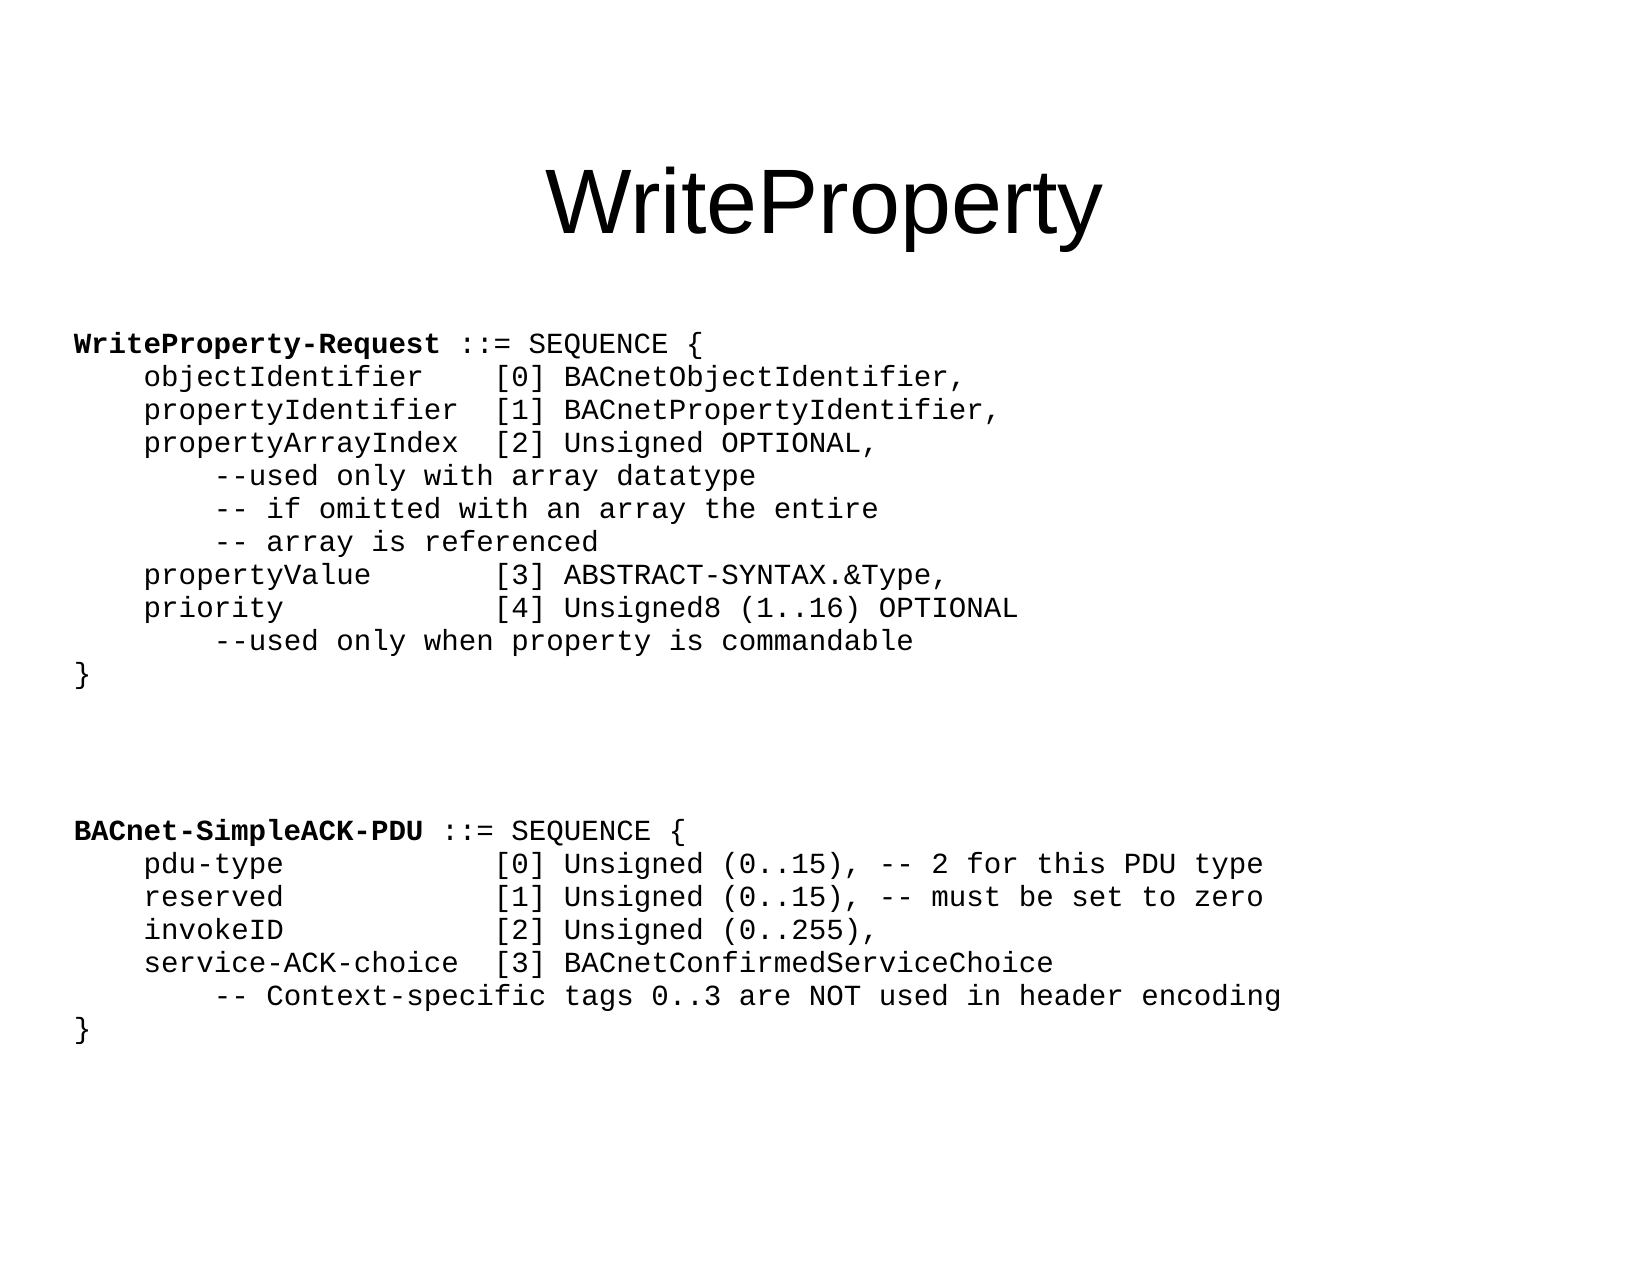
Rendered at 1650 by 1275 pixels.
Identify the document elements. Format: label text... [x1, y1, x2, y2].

title WriteProperty [135, 112, 1515, 291]
text_box WriteProperty-Request ::= SEQUENCE { objectIdentifier [0] BACnetObjectIdentifier, propertyIdentifier [1] BACnetPropertyIdentifier, propertyArrayIndex [2] Unsigned OPTIONAL, --used only with array datatype -- if omitted with an array the entire -- array is referenced propertyValue [3] ABSTRACT-SYNTAX.&Type, priority [4] Unsigned8 (1..16) OPTIONAL --used only when property is commandable } [59, 321, 1591, 757]
text_box BACnet-SimpleACK-PDU ::= SEQUENCE { pdu-type [0] Unsigned (0..15), -- 2 for this PDU type reserved [1] Unsigned (0..15), -- must be set to zero invokeID [2] Unsigned (0..255), service-ACK-choice [3] BACnetConfirmedServiceChoice -- Context-specific tags 0..3 are NOT used in header encoding } [59, 809, 1591, 1118]
